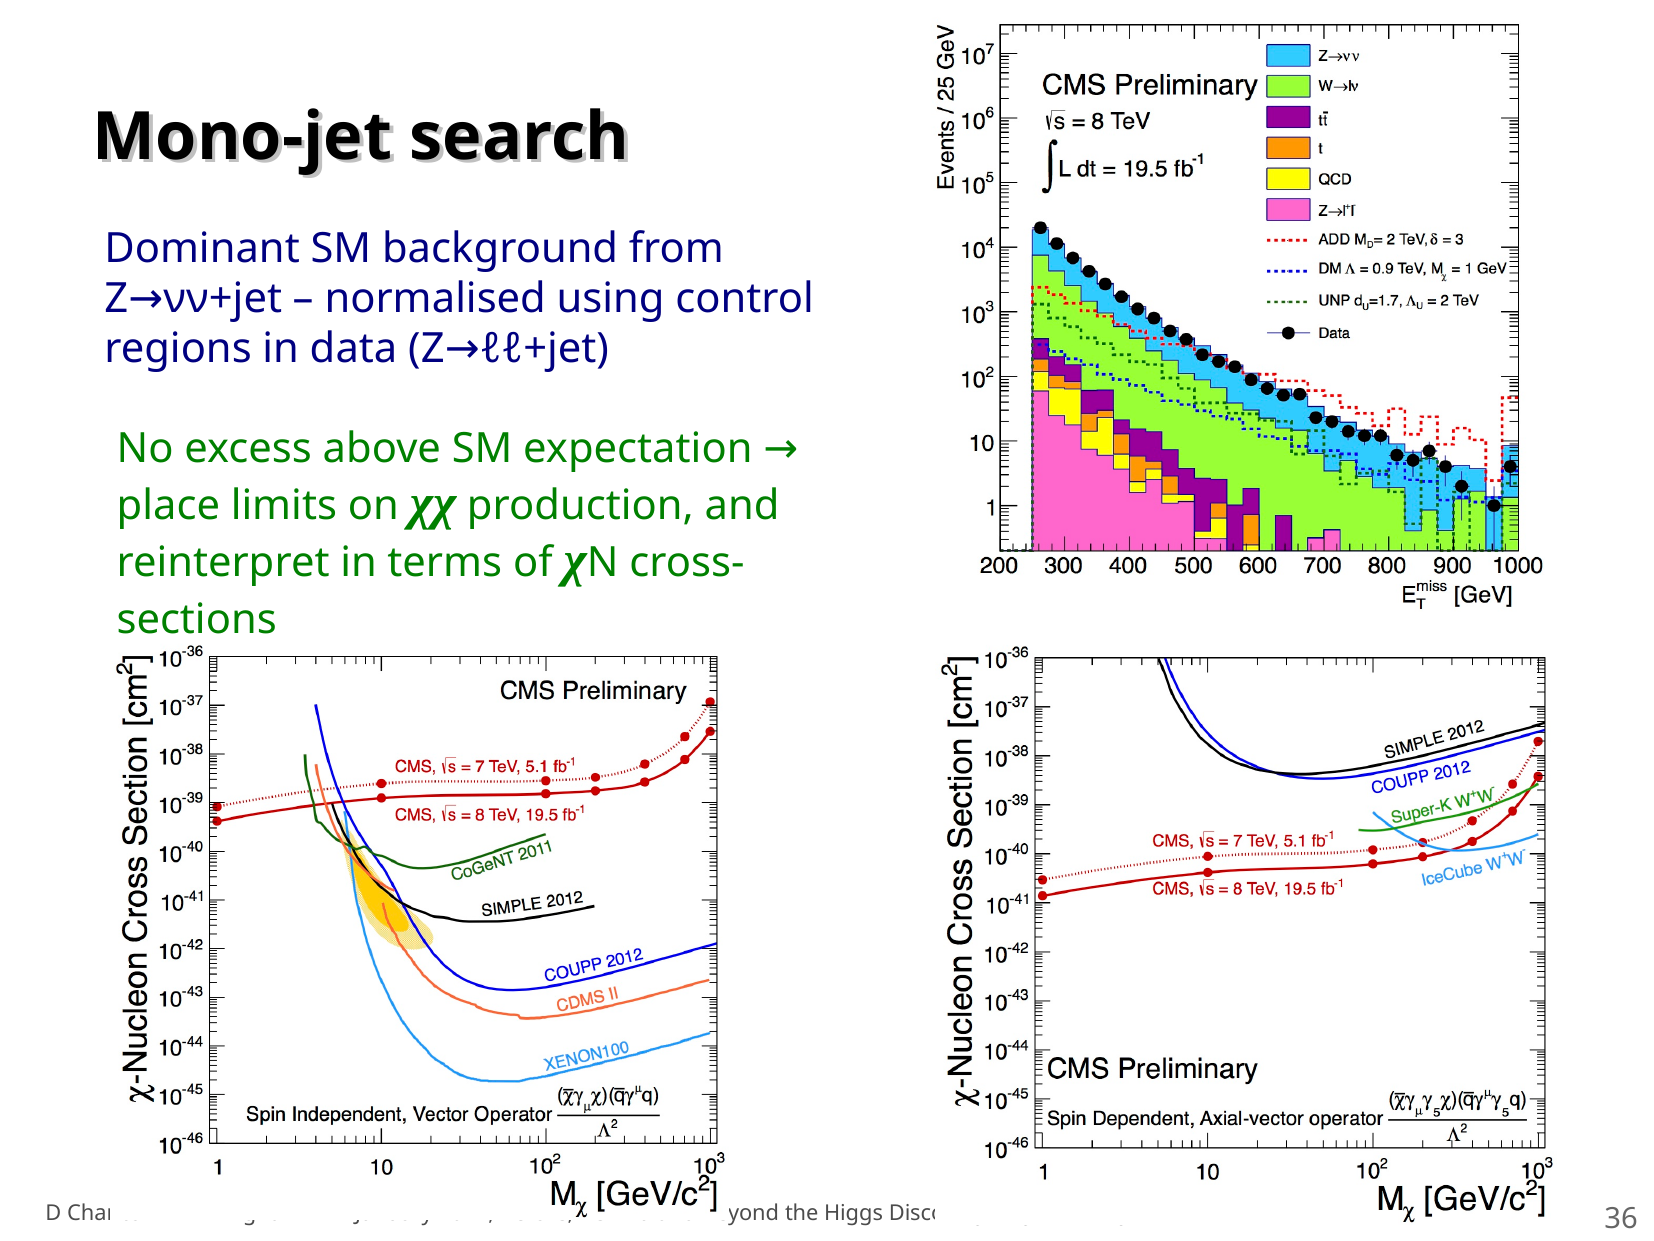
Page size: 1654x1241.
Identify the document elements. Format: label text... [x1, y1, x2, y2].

text_box Mono-jet search [78, 80, 875, 174]
text_box No excess above SM expectation → place limits on χχ production, and reinterpret in terms of χN cross-sections [101, 410, 906, 586]
text_box Dominant SM background from Z→νν+jet – normalised using control regions in data (Z→ℓℓ+jet) [89, 213, 875, 543]
picture [875, 13, 1561, 1225]
picture [110, 627, 729, 1220]
